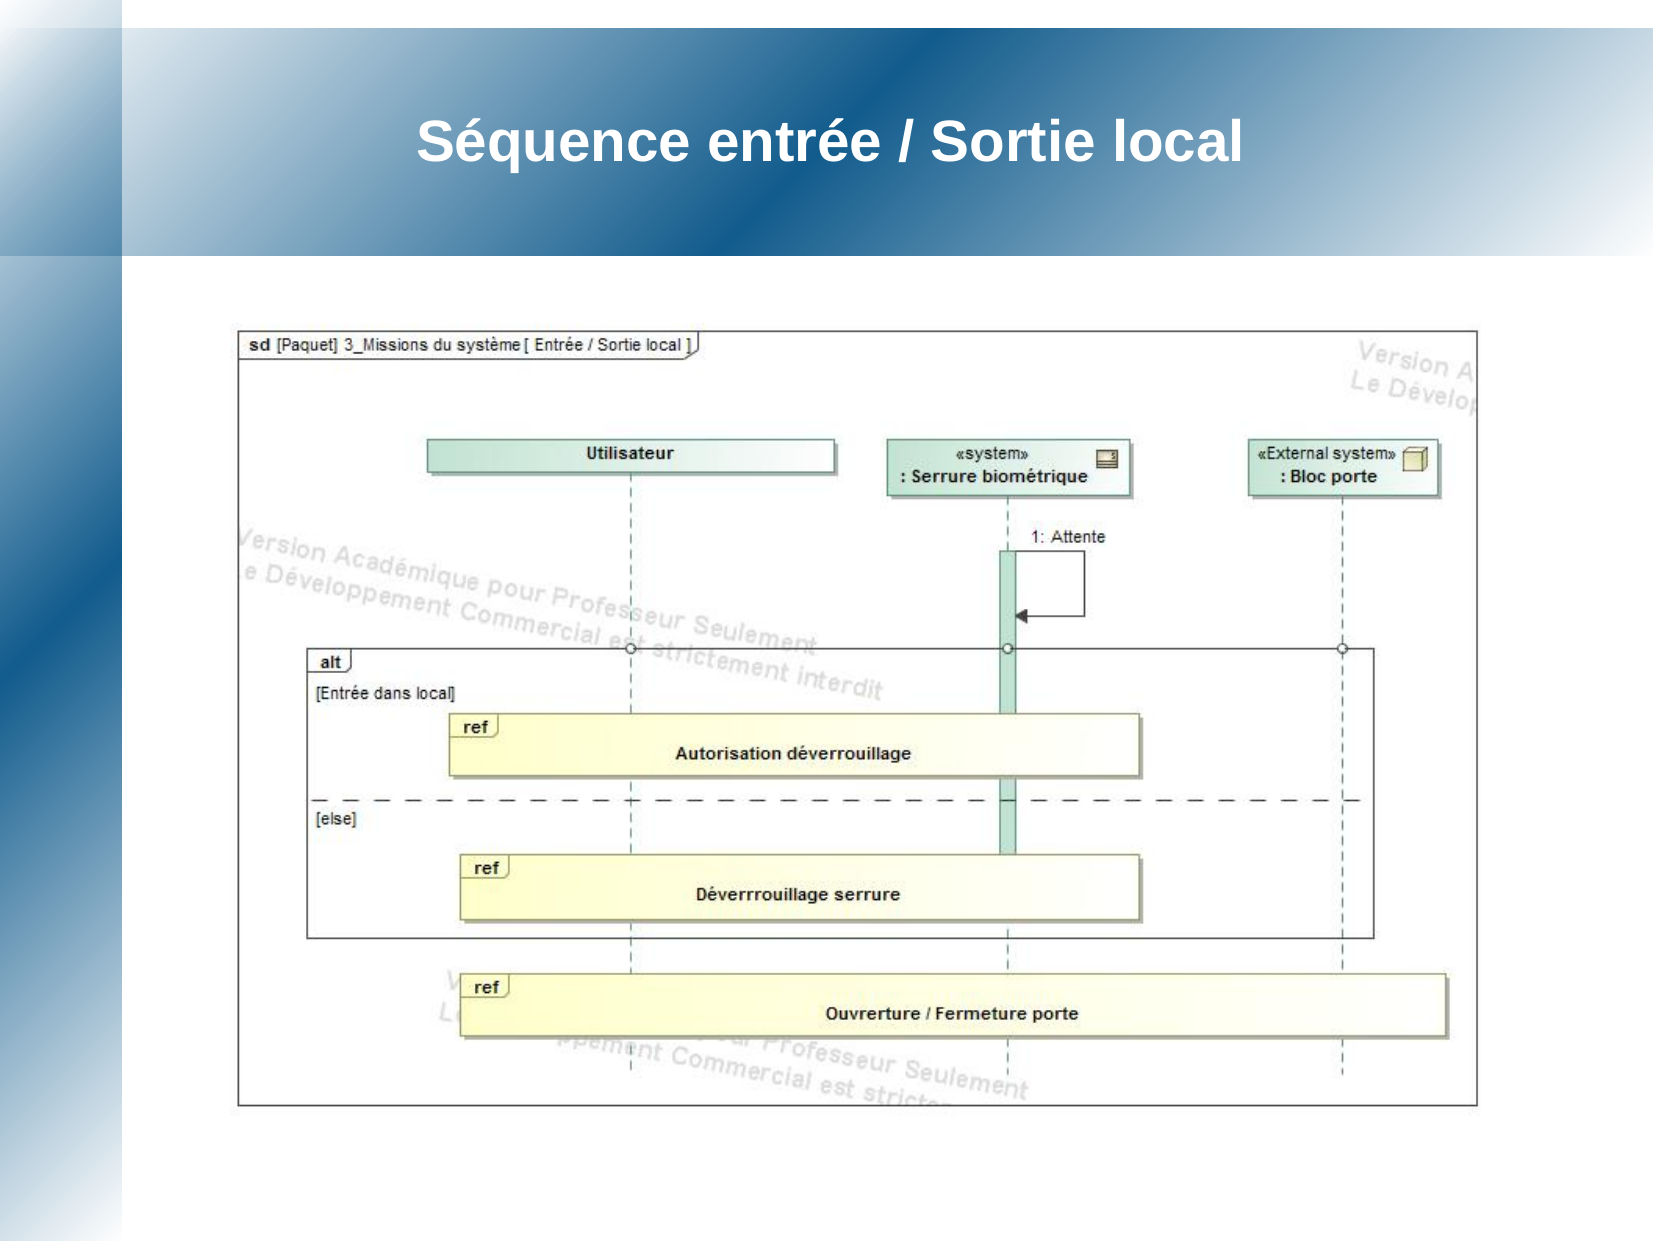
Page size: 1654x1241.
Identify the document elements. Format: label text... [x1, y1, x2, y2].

title Séquence entrée / Sortie local [125, 45, 1537, 238]
subtitle [127, 323, 1603, 1167]
